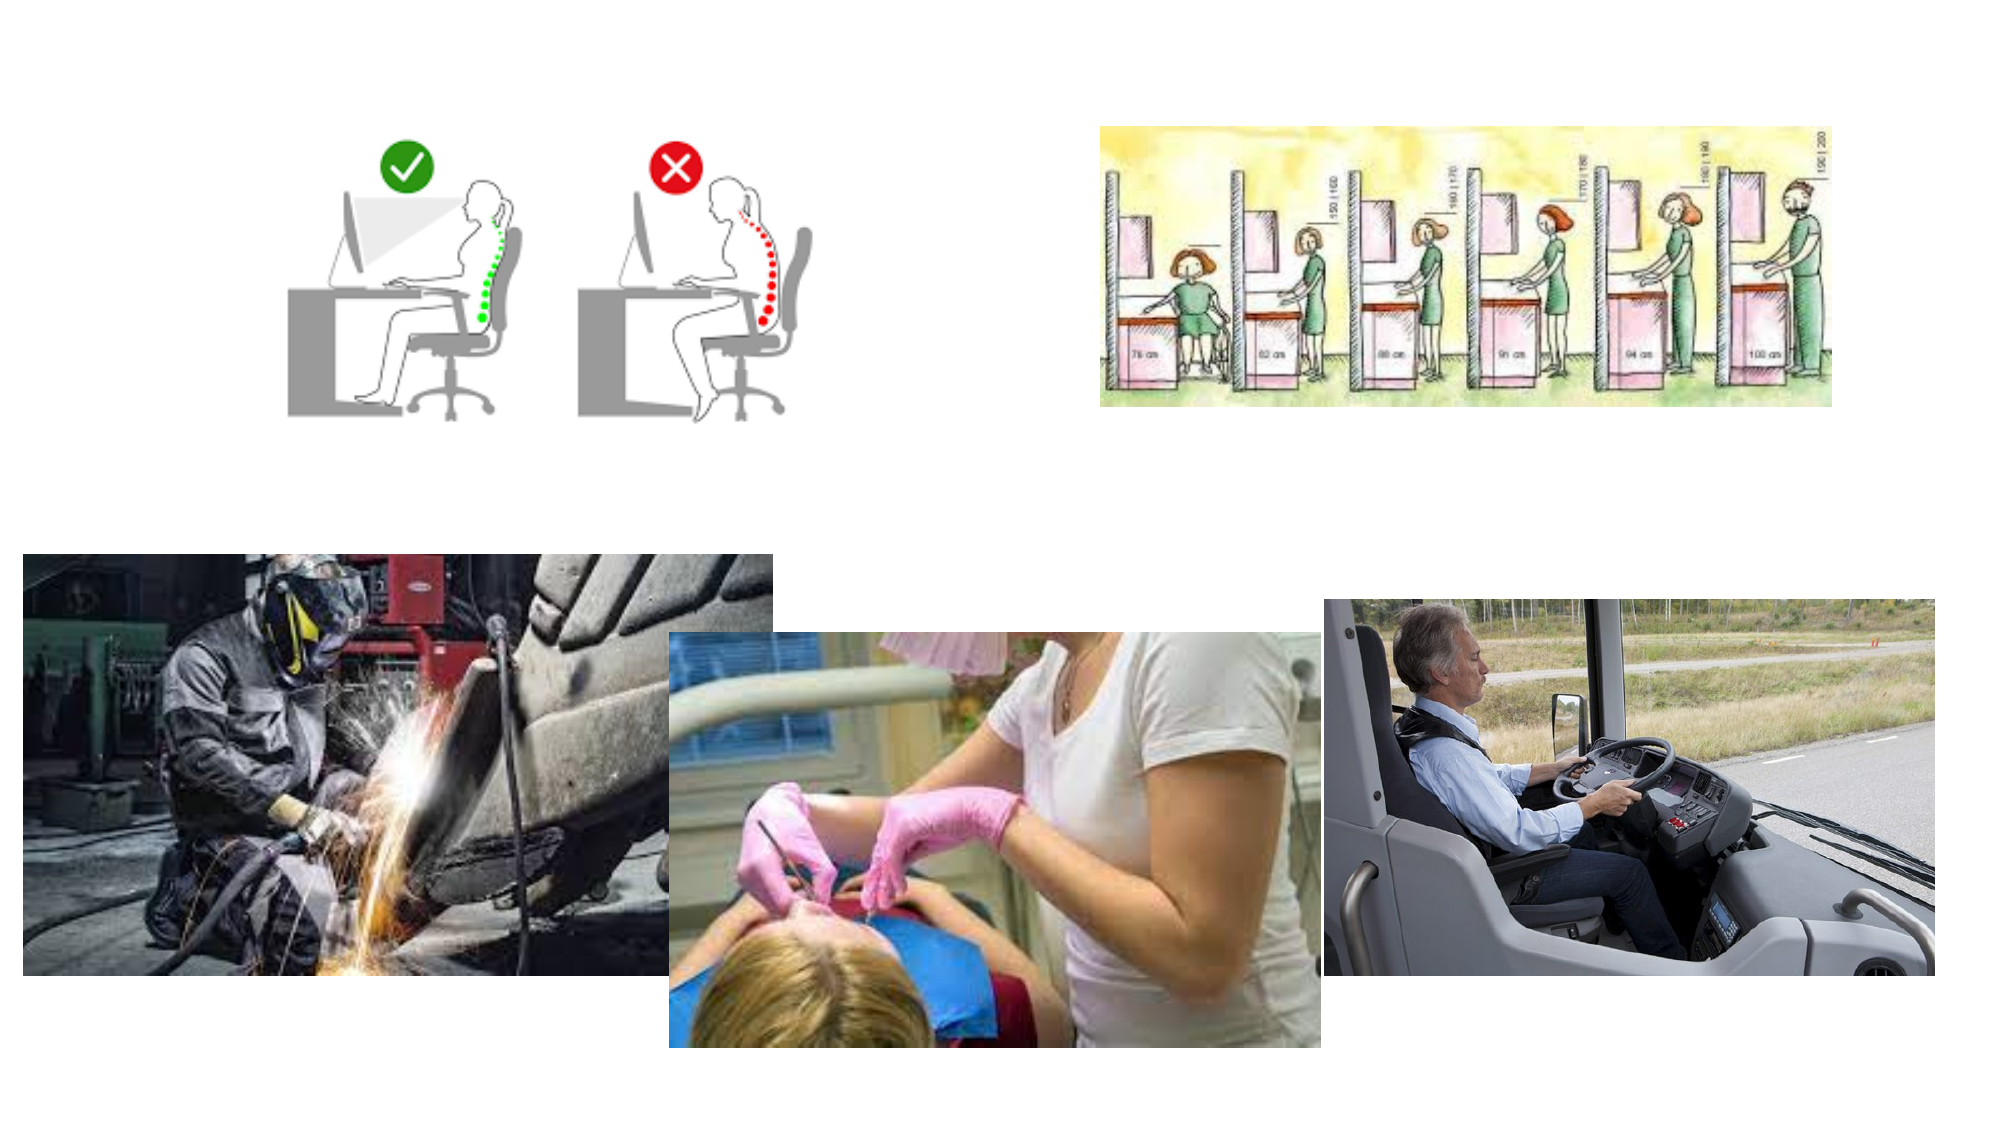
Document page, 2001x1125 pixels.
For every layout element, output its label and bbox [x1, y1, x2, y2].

picture [1100, 126, 1832, 407]
picture [252, 86, 843, 480]
picture [1324, 599, 1935, 976]
picture [23, 554, 1321, 1048]
